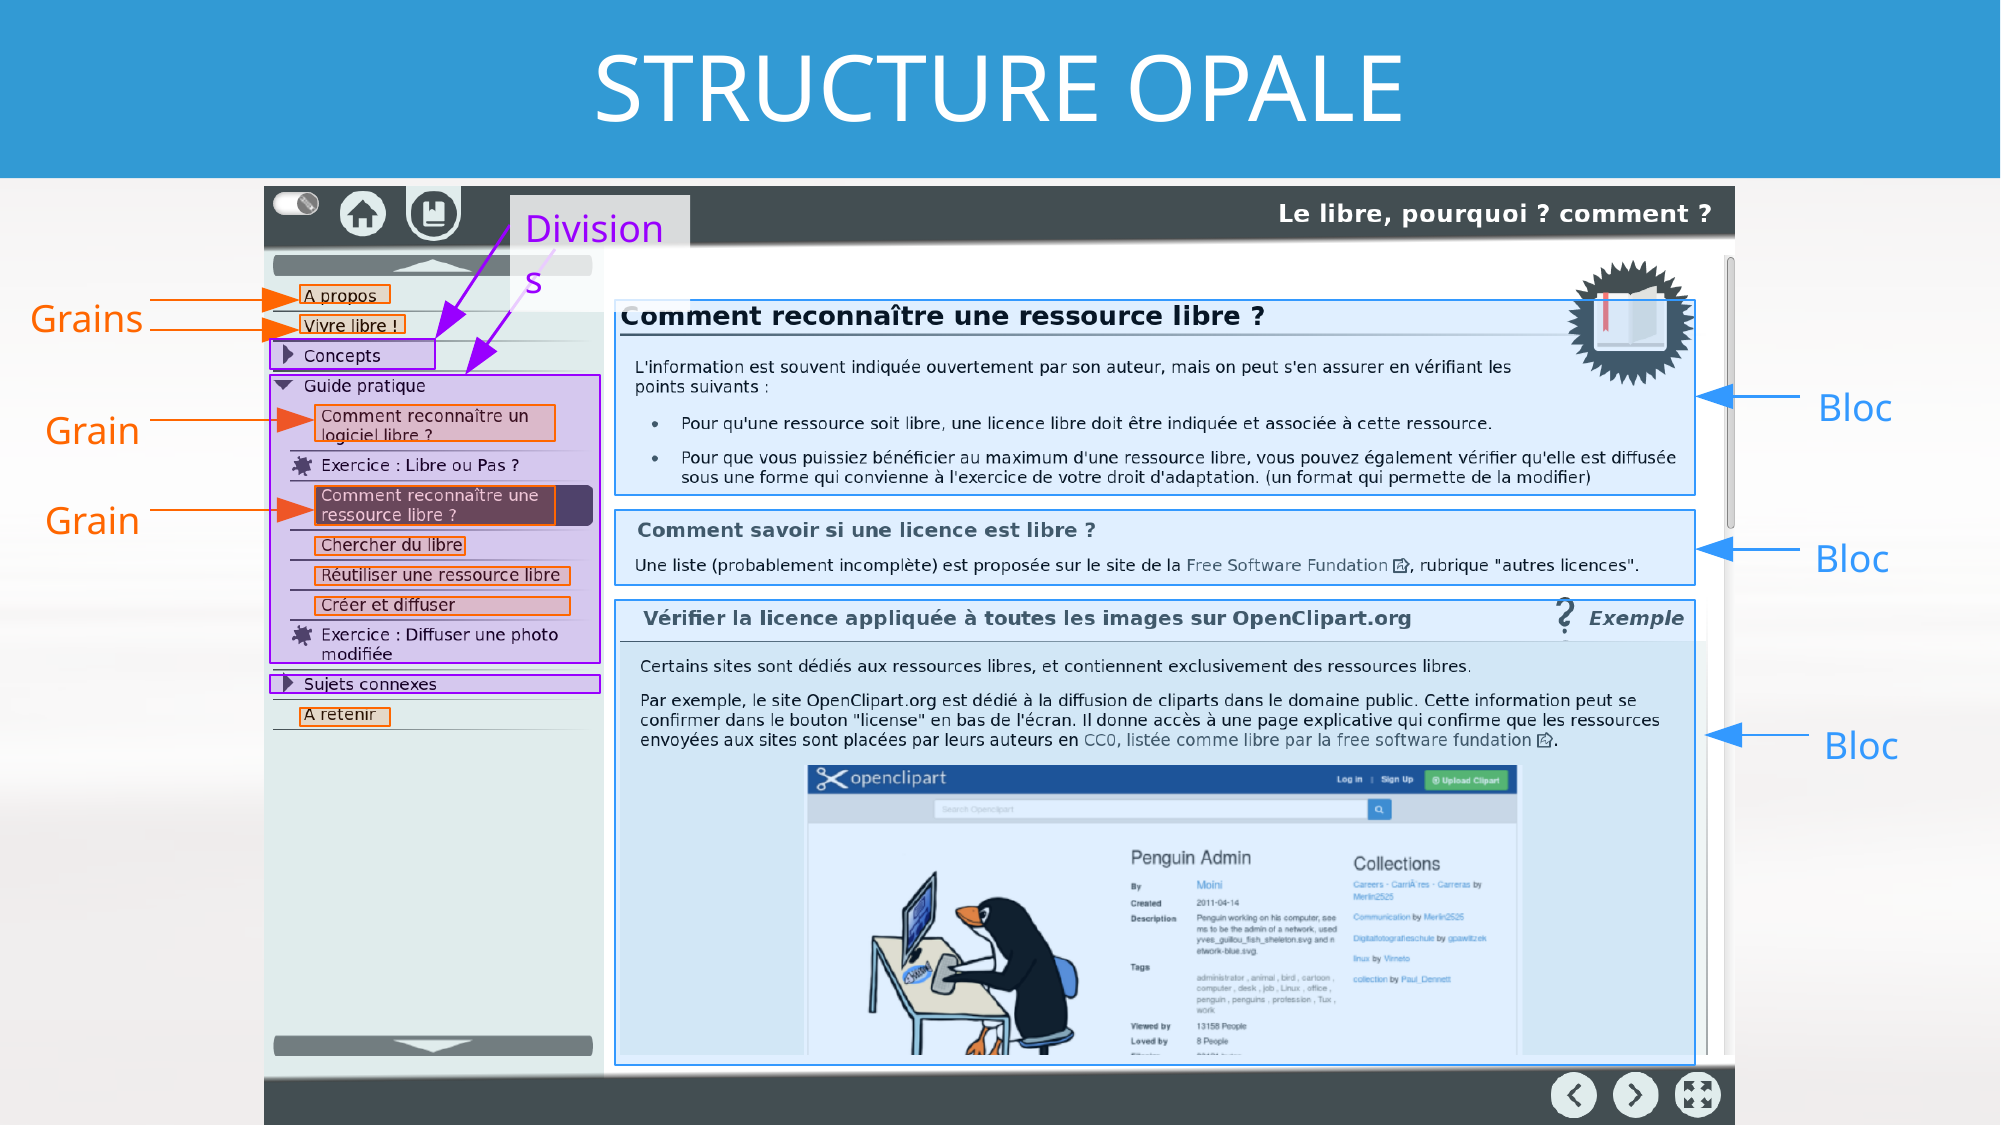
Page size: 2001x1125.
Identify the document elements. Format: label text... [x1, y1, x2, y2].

text_box [615, 299, 1696, 496]
text_box Divisions [510, 195, 691, 248]
text_box [615, 510, 1696, 586]
picture [264, 186, 1735, 395]
text_box Grains [15, 285, 181, 338]
text_box [300, 314, 406, 334]
picture [264, 230, 510, 419]
text_box [615, 600, 1696, 1066]
text_box Grain [30, 397, 196, 451]
picture [264, 312, 1735, 1125]
text_box [300, 285, 391, 304]
text_box [270, 375, 601, 664]
picture [264, 421, 270, 509]
text_box [300, 707, 391, 726]
text_box Grain [30, 487, 196, 540]
text_box [270, 675, 601, 694]
text_box Bloc [1803, 373, 1969, 427]
text_box Bloc [1809, 712, 1975, 766]
text_box Bloc [1800, 525, 1966, 578]
text_box [270, 339, 436, 370]
text_box Structure Opale [0, 0, 2000, 173]
